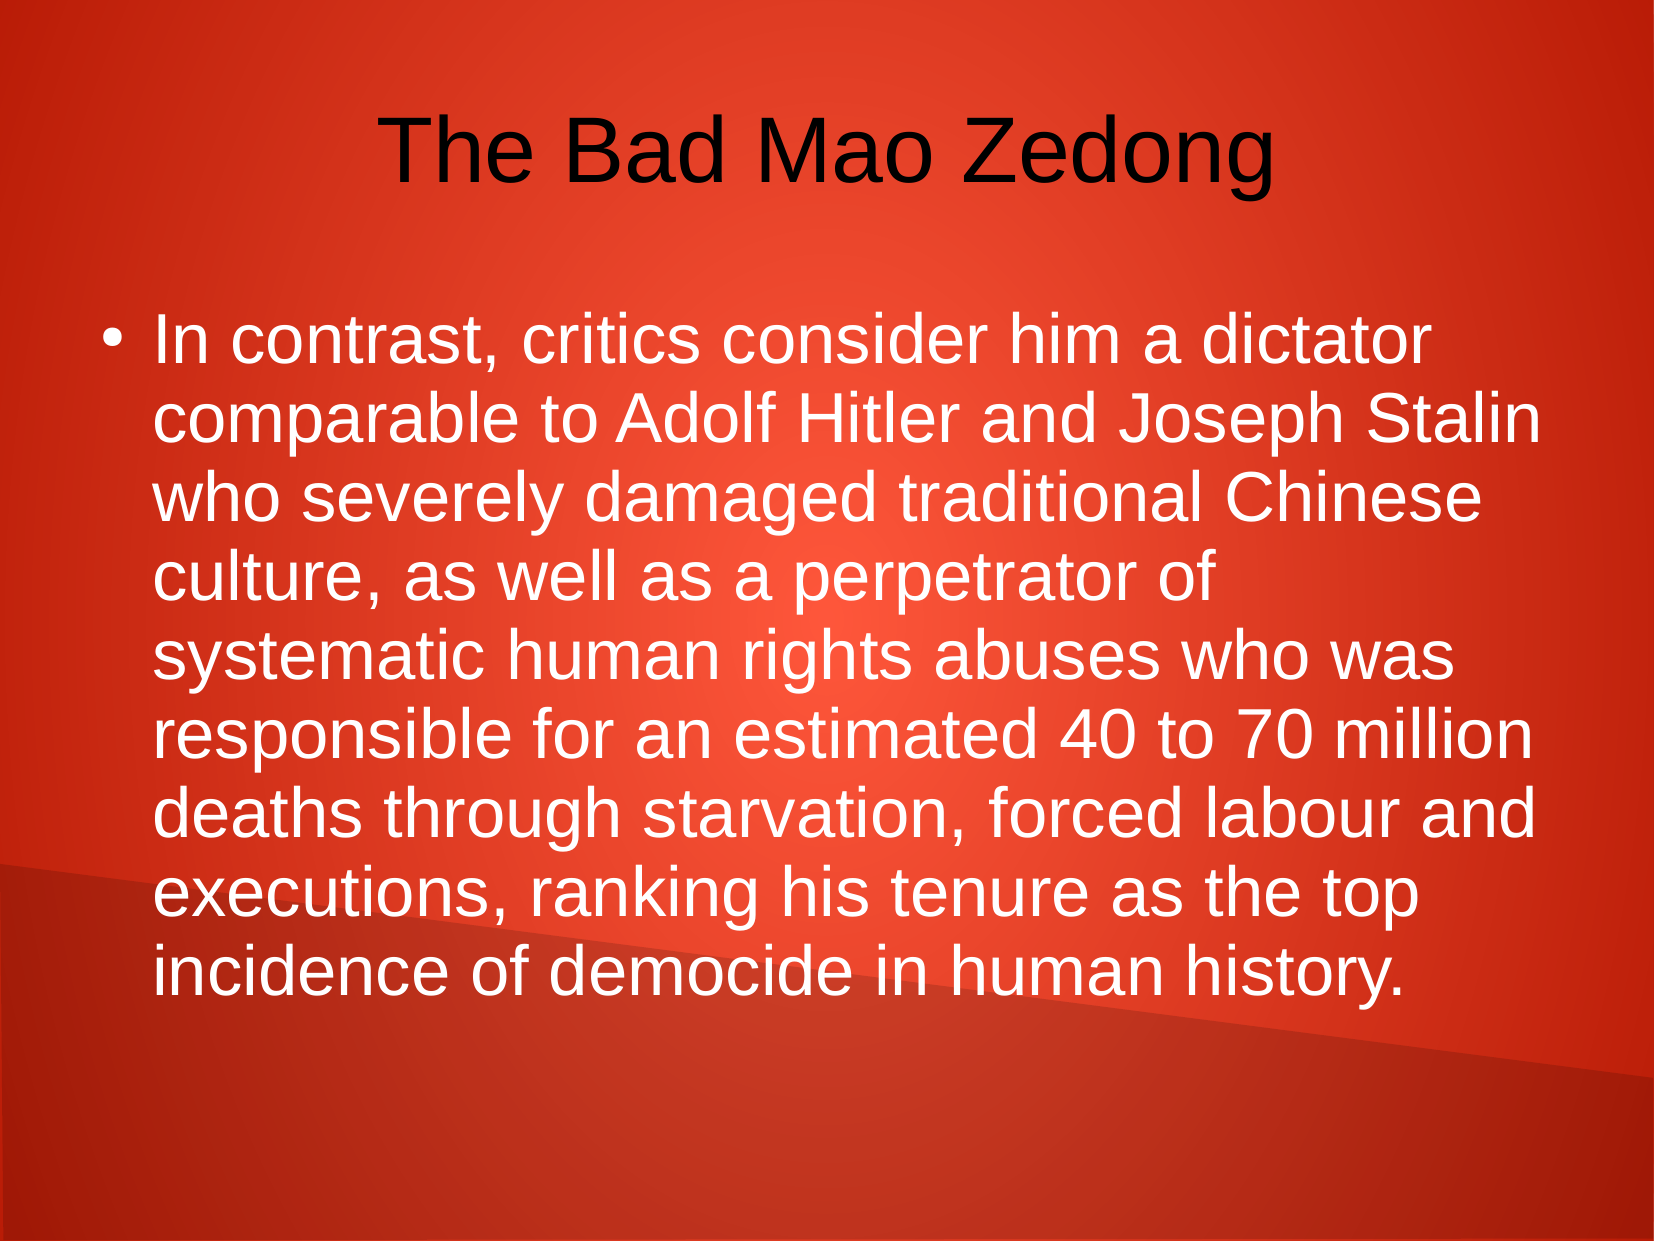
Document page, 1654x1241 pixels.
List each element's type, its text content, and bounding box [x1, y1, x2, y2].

title The Bad Mao Zedong [82, 47, 1571, 252]
list In contrast, critics consider him a dictator comparable to Adolf Hitler and Joseph Stalin who severely damaged traditional Chinese culture, as well as a perpetrator of systematic human rights abuses who was responsible for an estimated 40 to 70 million deaths through starvation, forced labour and executions, ranking his tenure as the top incidence of democide in human history. [82, 299, 1571, 1019]
